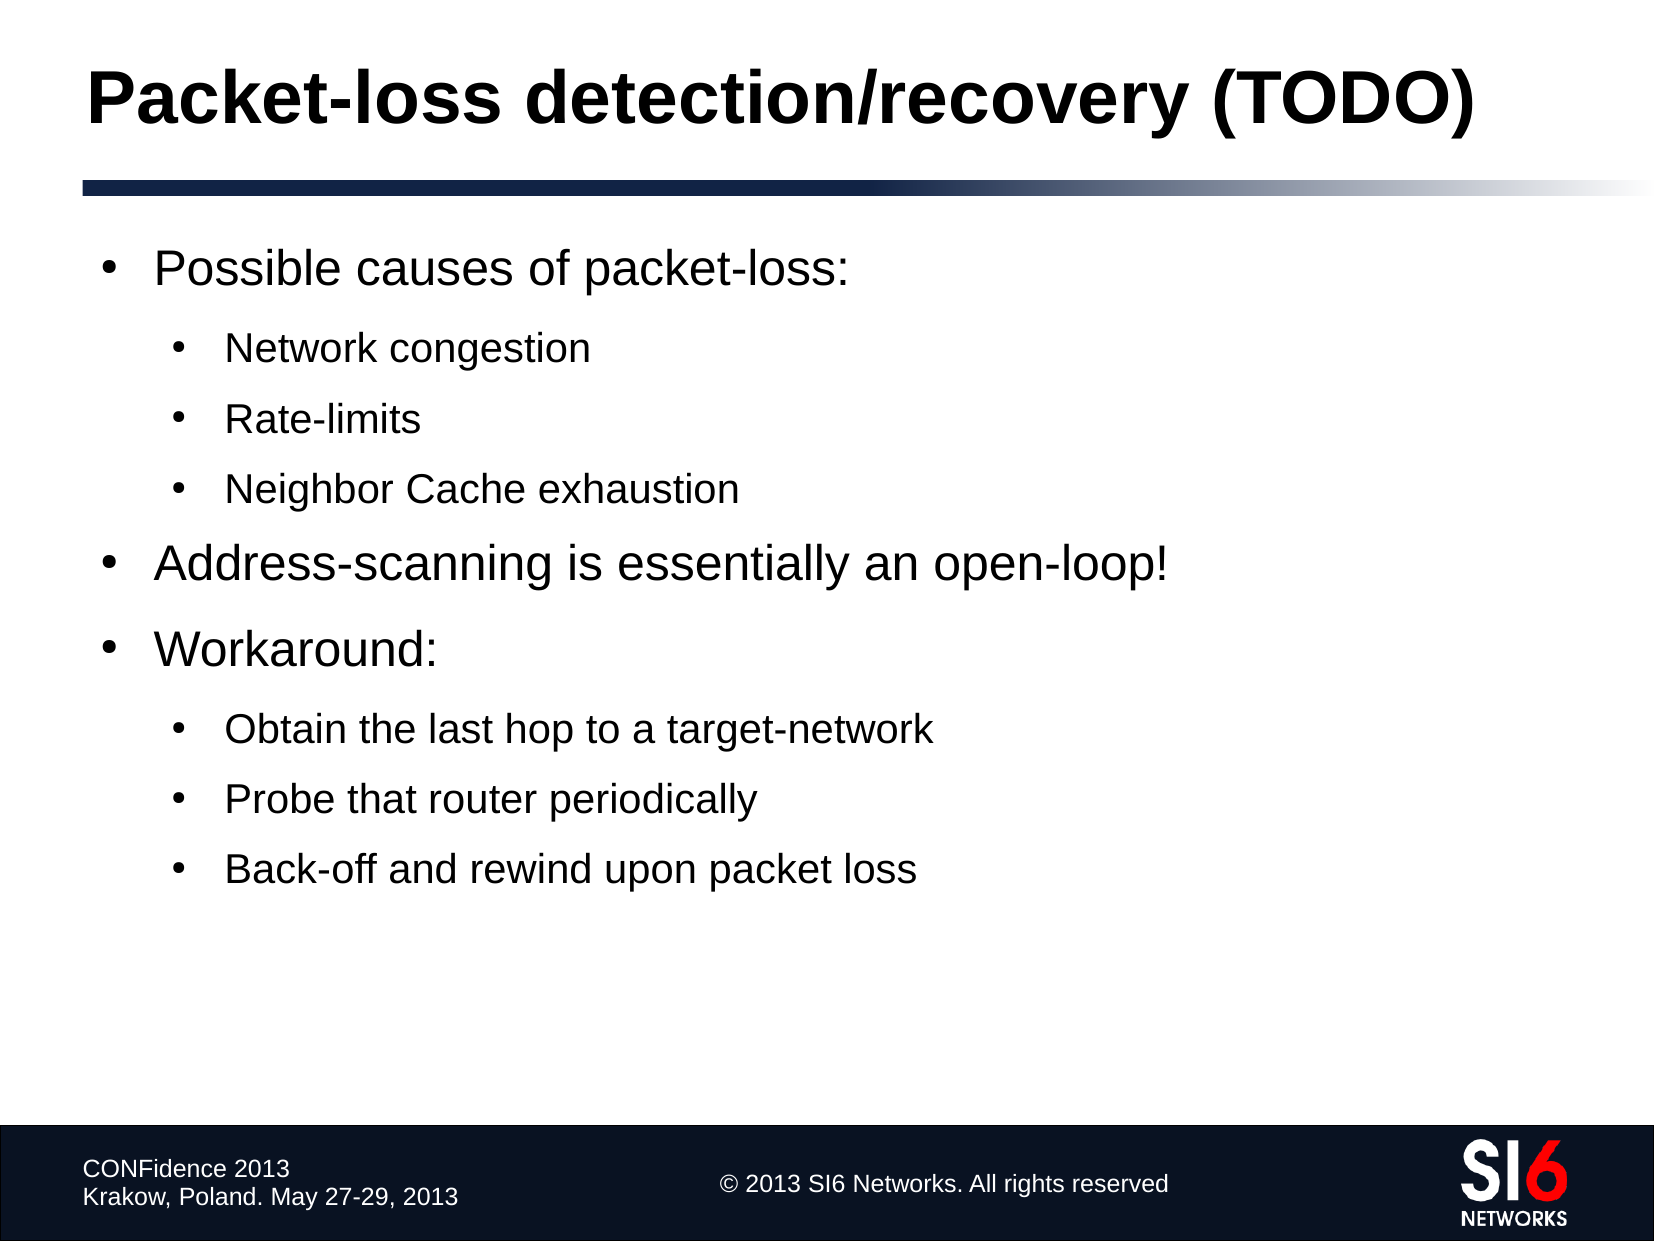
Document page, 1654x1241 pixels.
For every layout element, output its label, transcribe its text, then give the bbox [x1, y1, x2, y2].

picture [1461, 1139, 1567, 1226]
title Packet-loss detection/recovery (TODO) [86, 30, 1576, 166]
list Possible causes of packet-loss: Network congestion Rate-limits Neighbor Cache exhaustion Address-scanning is essentially an open-loop! Workaround: Obtain the last hop to a target-network Probe that router periodically Back-off and rewind upon packet loss [82, 240, 1571, 1059]
